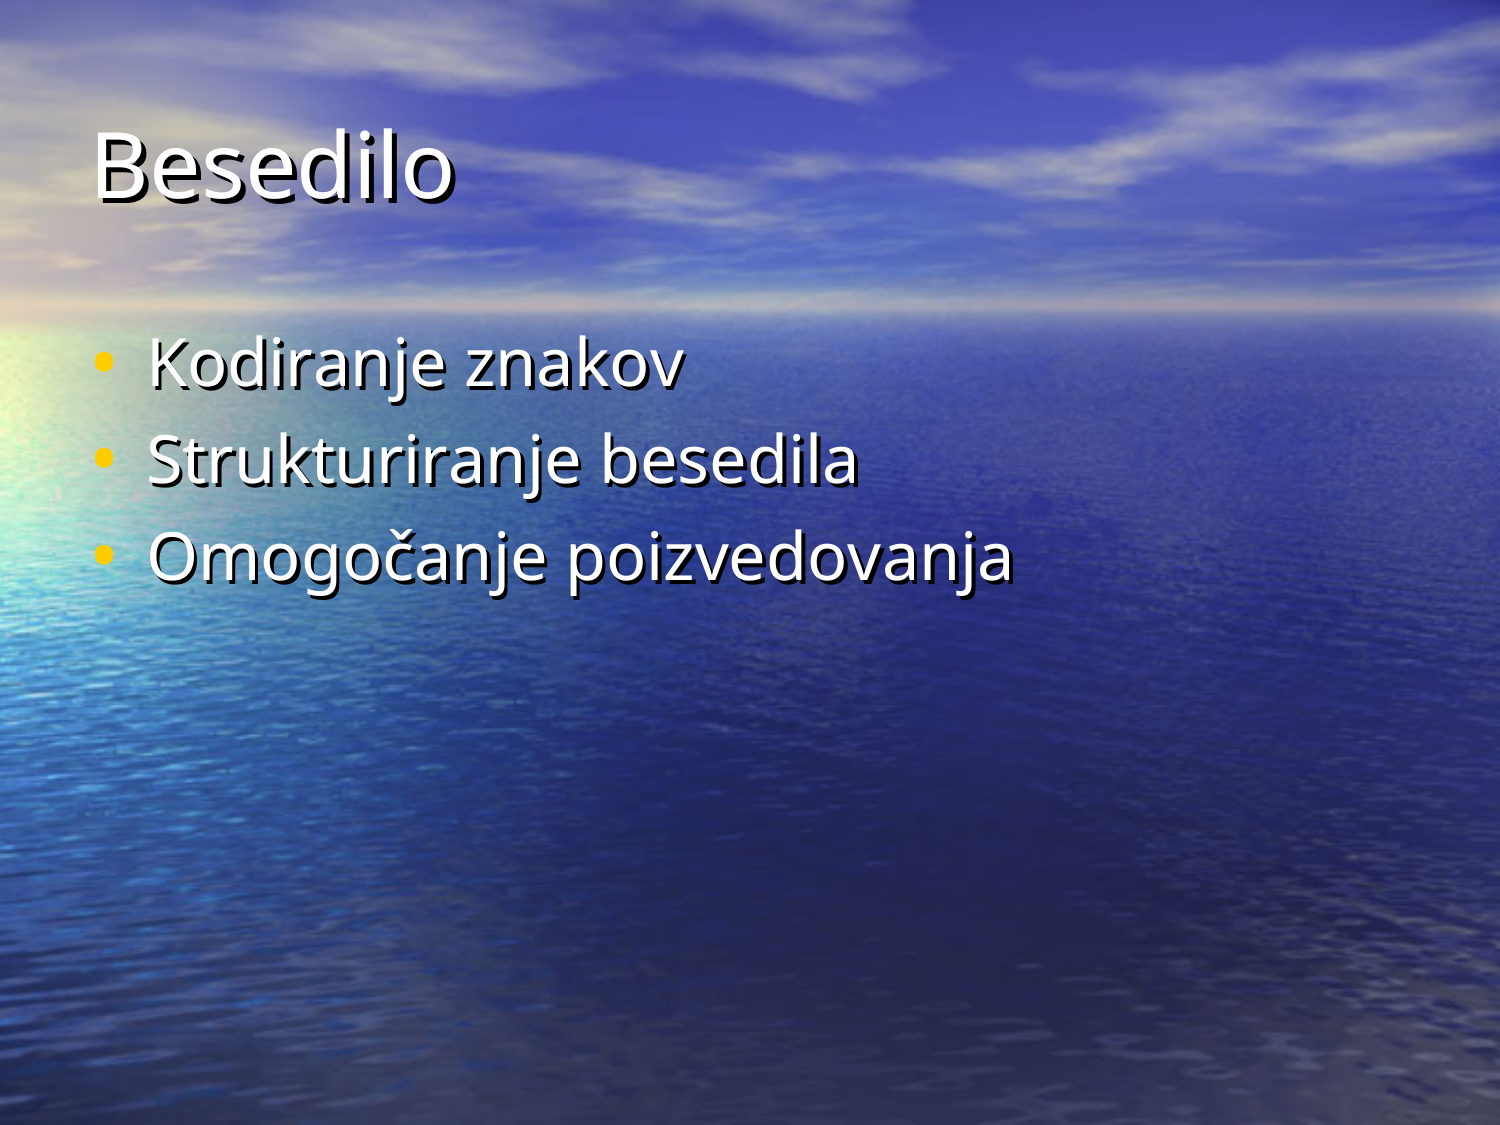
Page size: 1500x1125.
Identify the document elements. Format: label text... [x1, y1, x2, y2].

picture [0, 0, 1500, 1125]
list Kodiranje znakov Strukturiranje besedila Omogočanje poizvedovanja [75, 312, 1426, 988]
title Besedilo [75, 47, 1426, 276]
